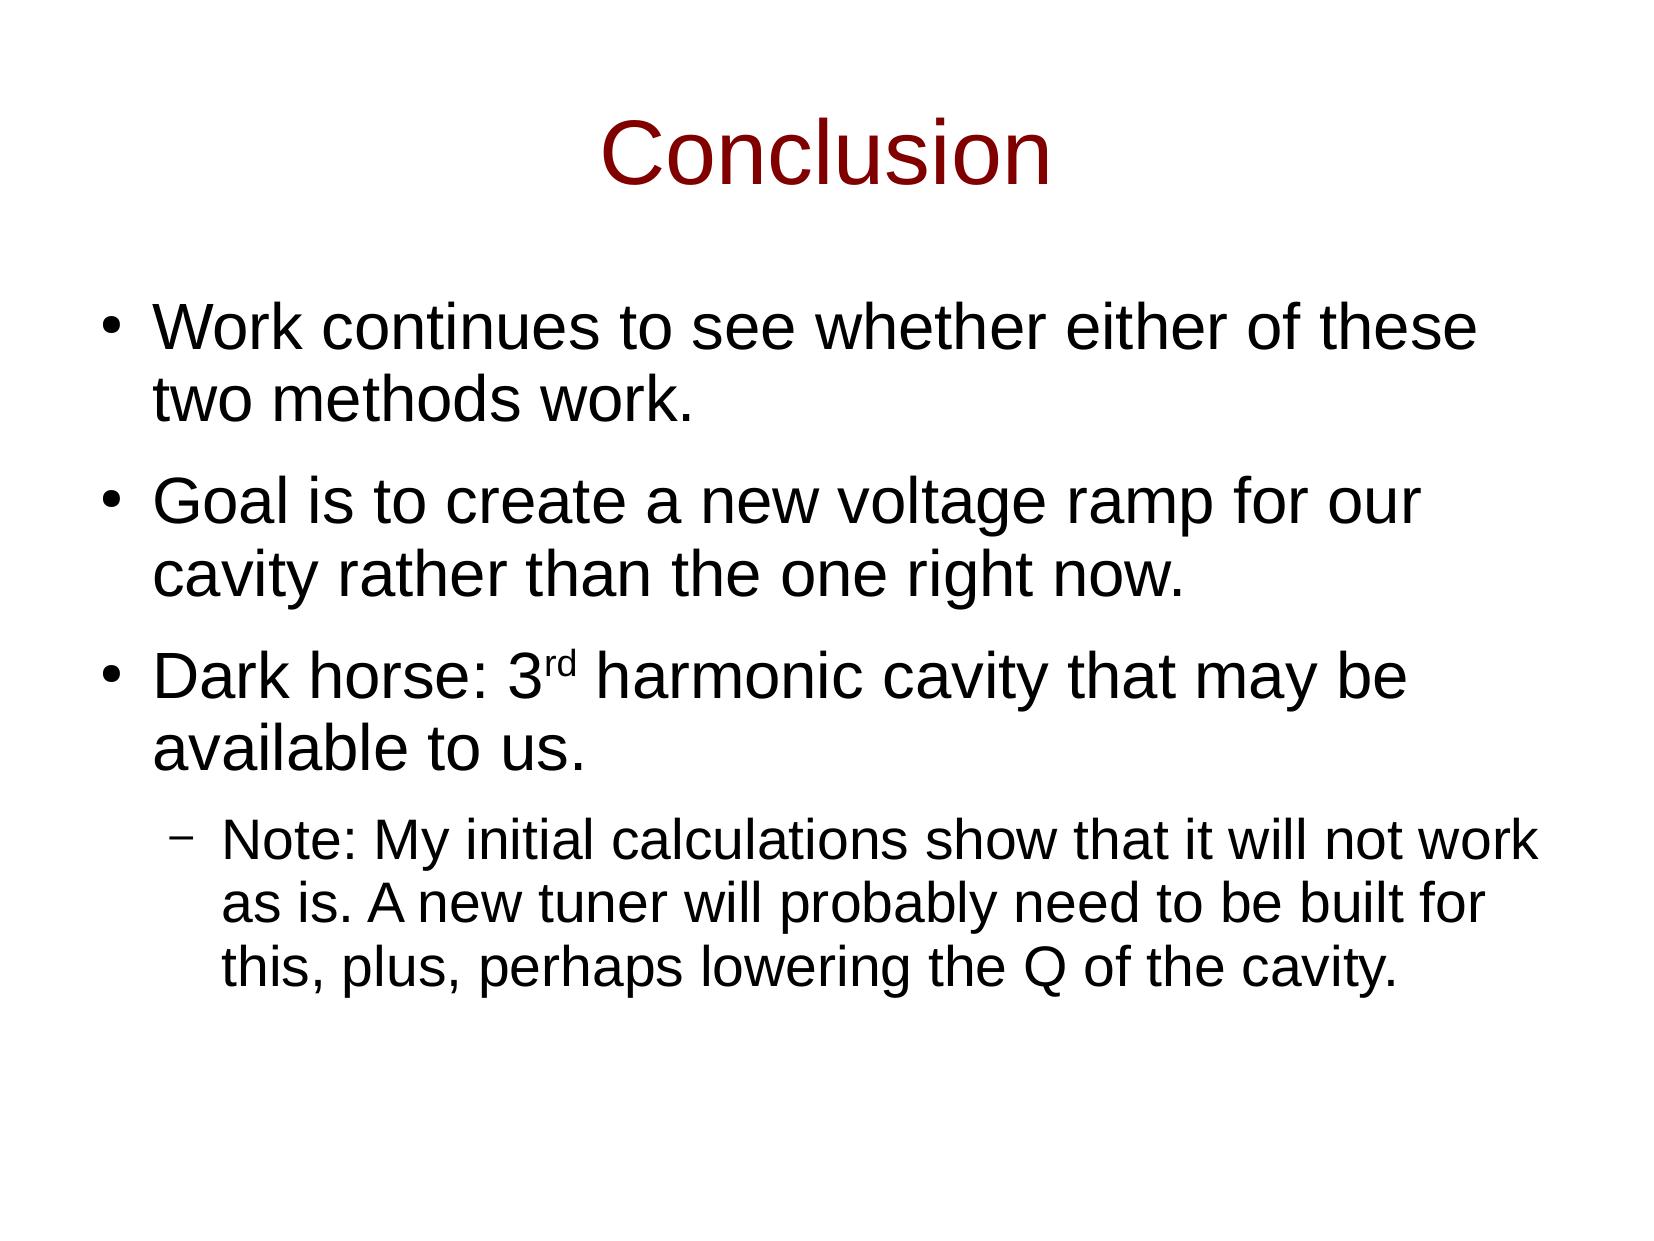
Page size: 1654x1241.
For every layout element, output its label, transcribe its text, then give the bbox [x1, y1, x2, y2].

title Conclusion [82, 49, 1571, 257]
list Work continues to see whether either of these two methods work. Goal is to create a new voltage ramp for our cavity rather than the one right now. Dark horse: 3rd harmonic cavity that may be available to us. Note: My initial calculations show that it will not work as is. A new tuner will probably need to be built for this, plus, perhaps lowering the Q of the cavity. [82, 290, 1571, 1010]
